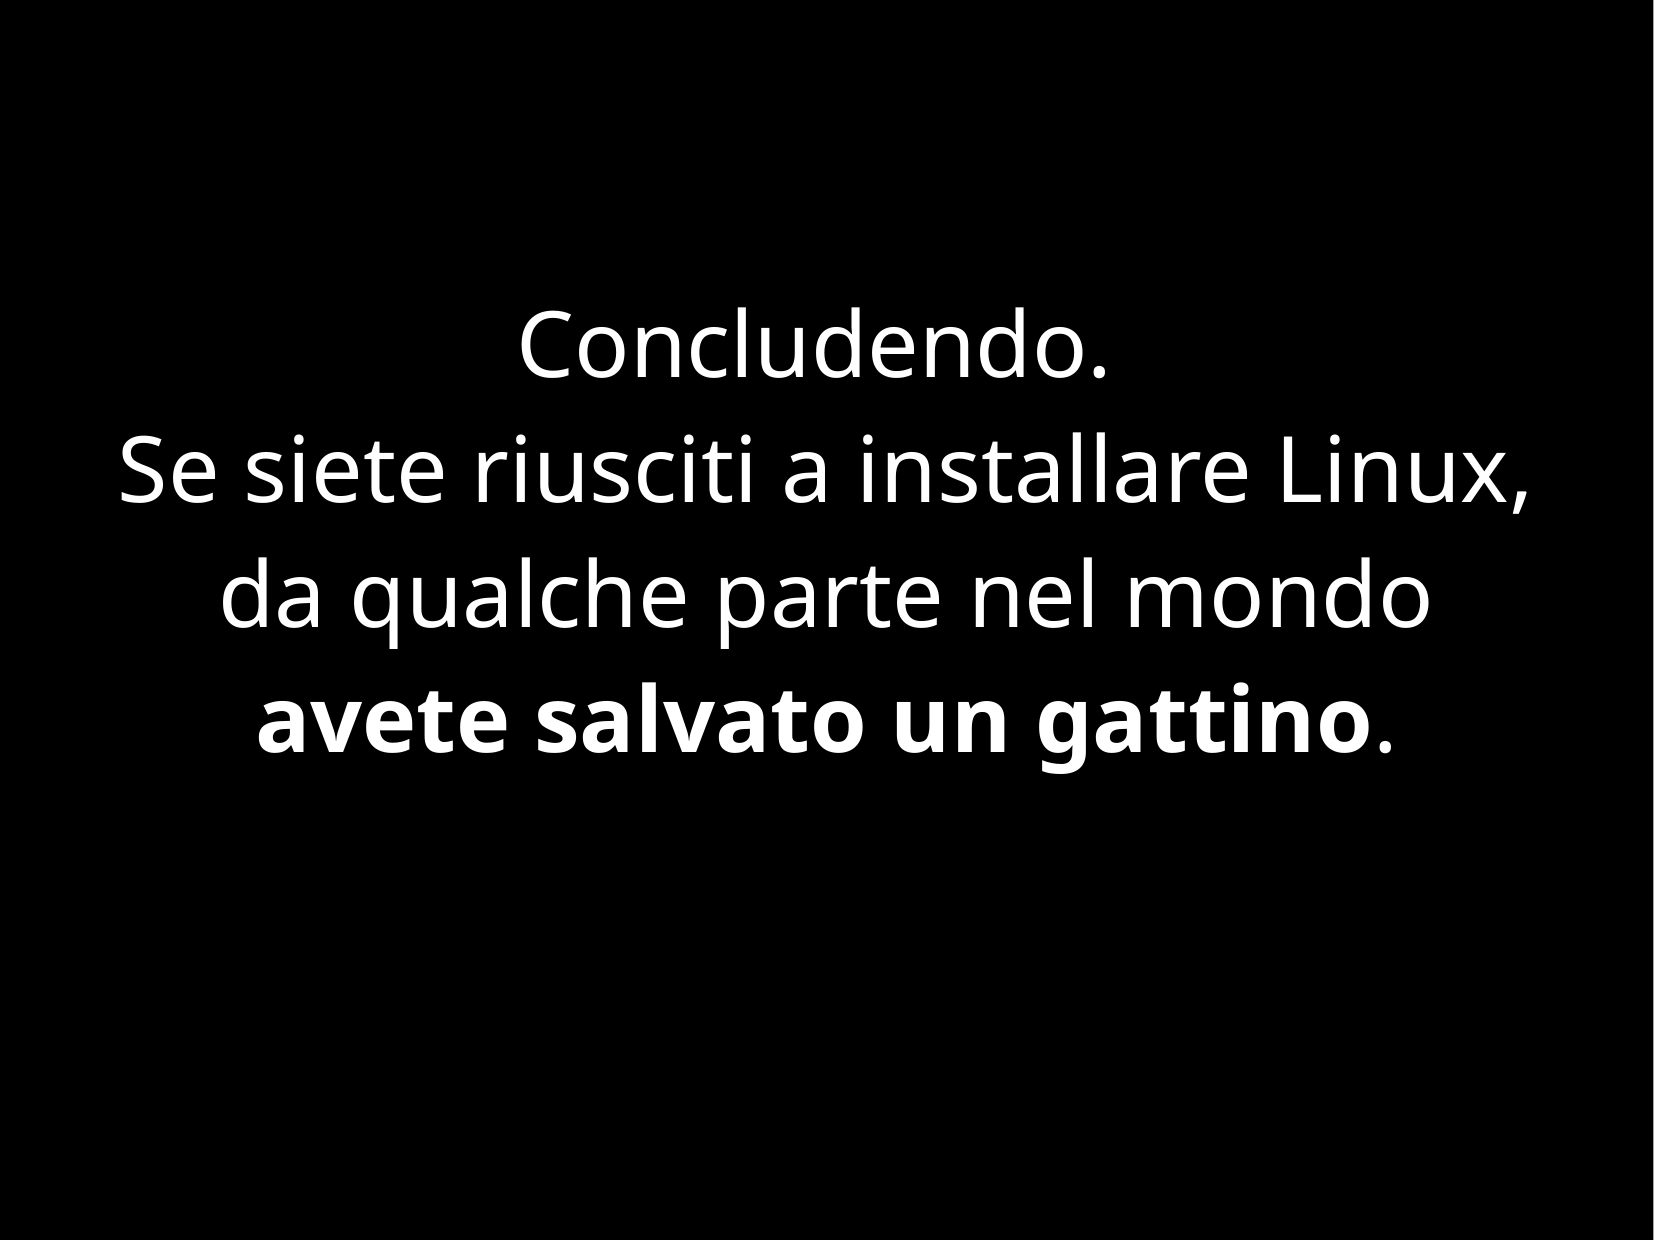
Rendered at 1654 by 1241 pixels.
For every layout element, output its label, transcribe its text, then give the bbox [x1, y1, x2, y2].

subtitle Concludendo. Se siete riusciti a installare Linux, da qualche parte nel mondo avete salvato un gattino. [82, 49, 1571, 1010]
